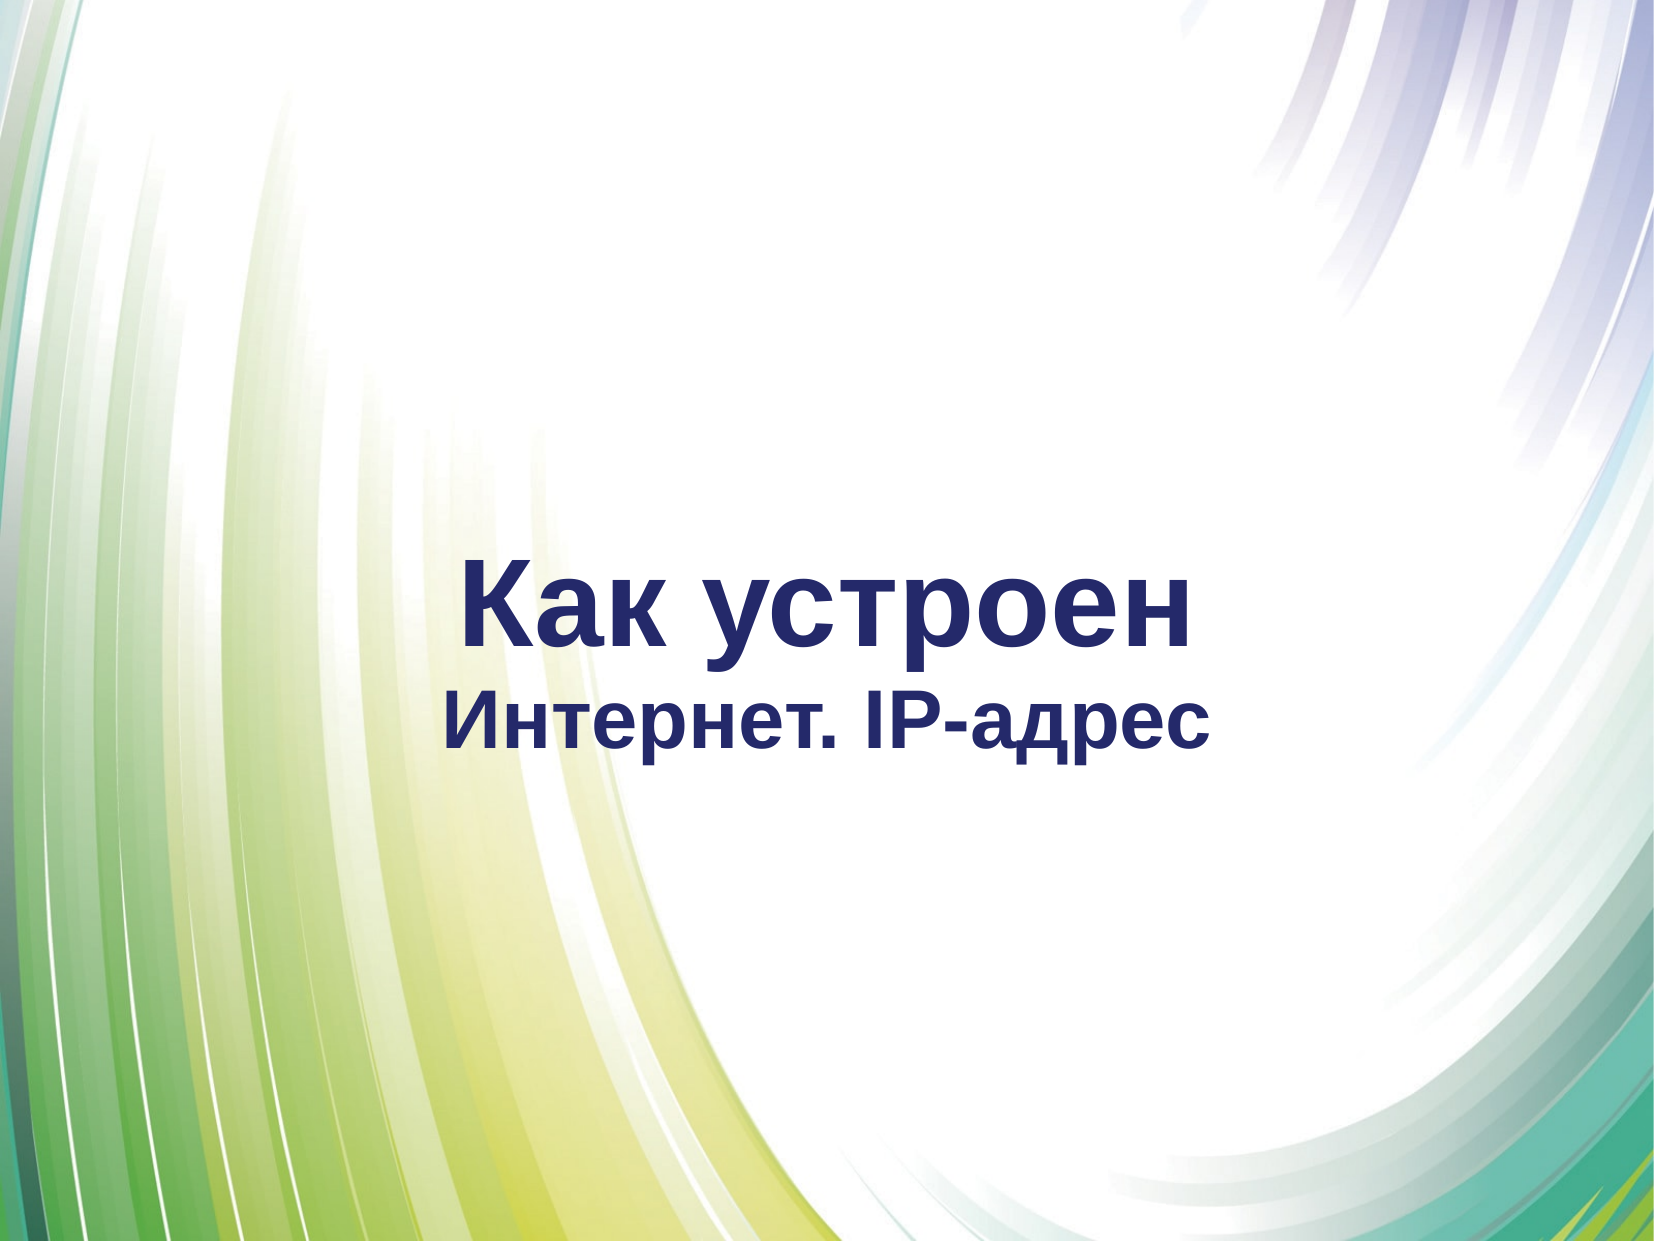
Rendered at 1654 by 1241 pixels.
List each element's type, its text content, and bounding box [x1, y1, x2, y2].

picture [0, 0, 1654, 1241]
subtitle Как устроен Интернет. IP-адрес [82, 290, 1571, 1010]
